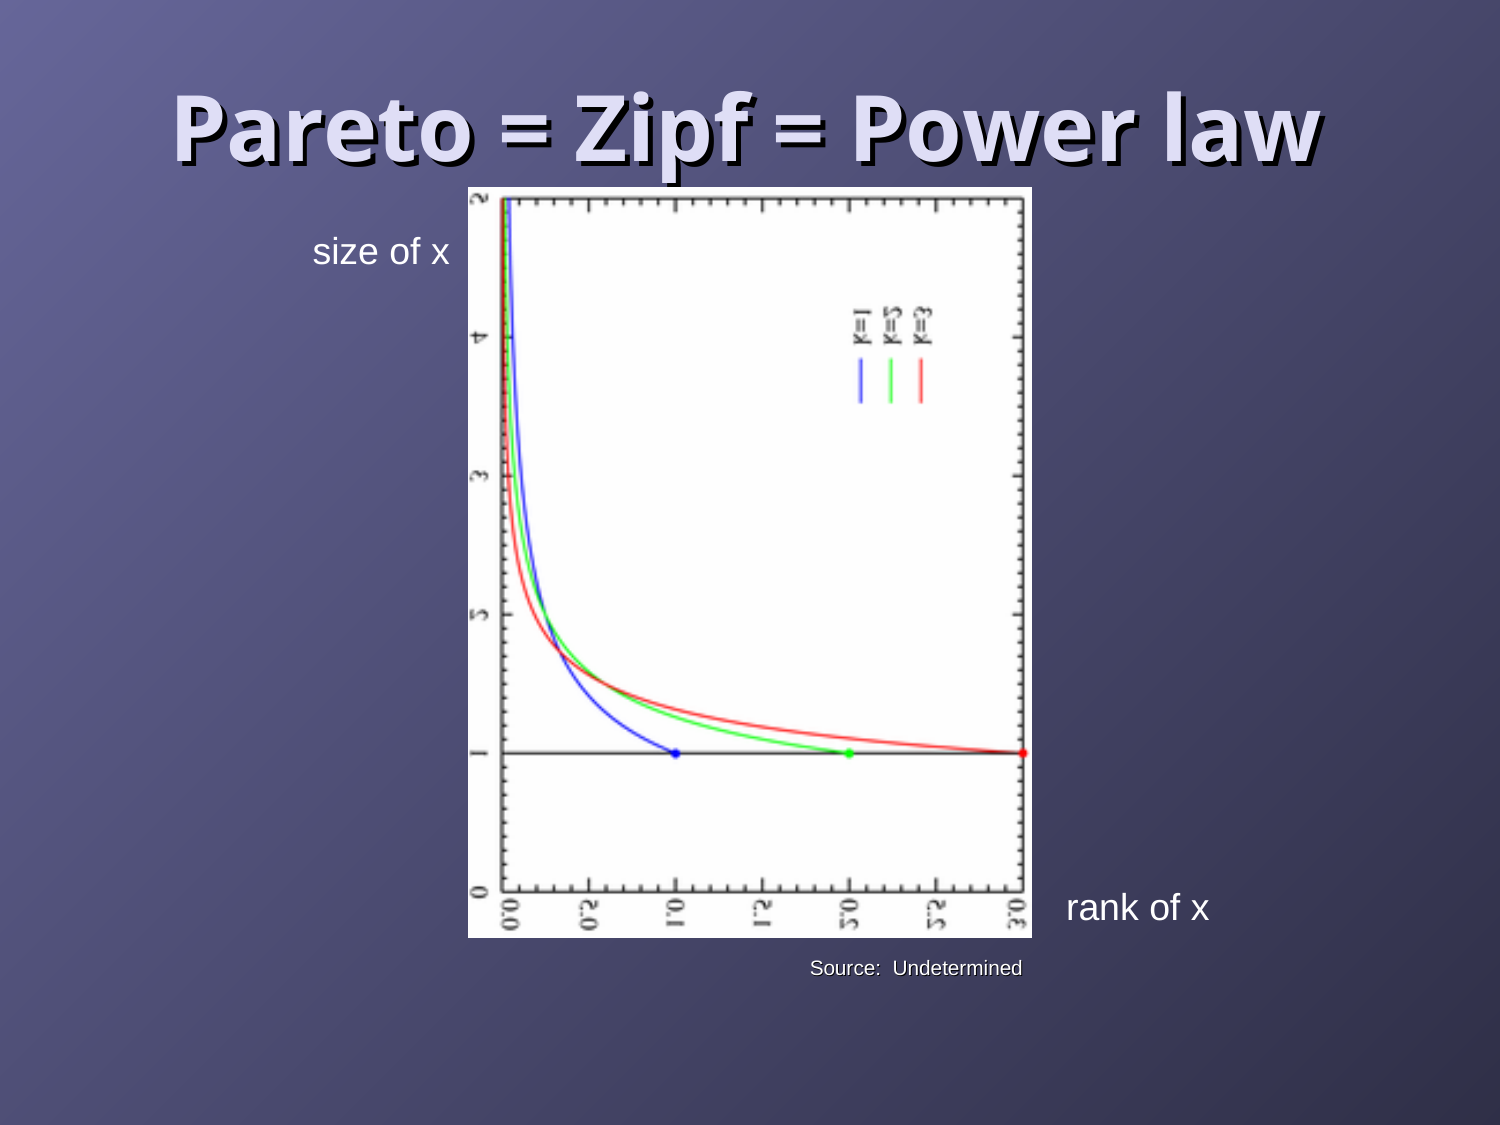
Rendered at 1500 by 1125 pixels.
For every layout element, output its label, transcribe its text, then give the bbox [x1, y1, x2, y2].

text_box Source: Undetermined [450, 947, 1038, 988]
text_box size of x [297, 219, 465, 281]
text_box rank of x [1051, 874, 1225, 936]
text_box Pareto = Zipf = Power law [154, 62, 1339, 188]
picture [468, 187, 1032, 938]
